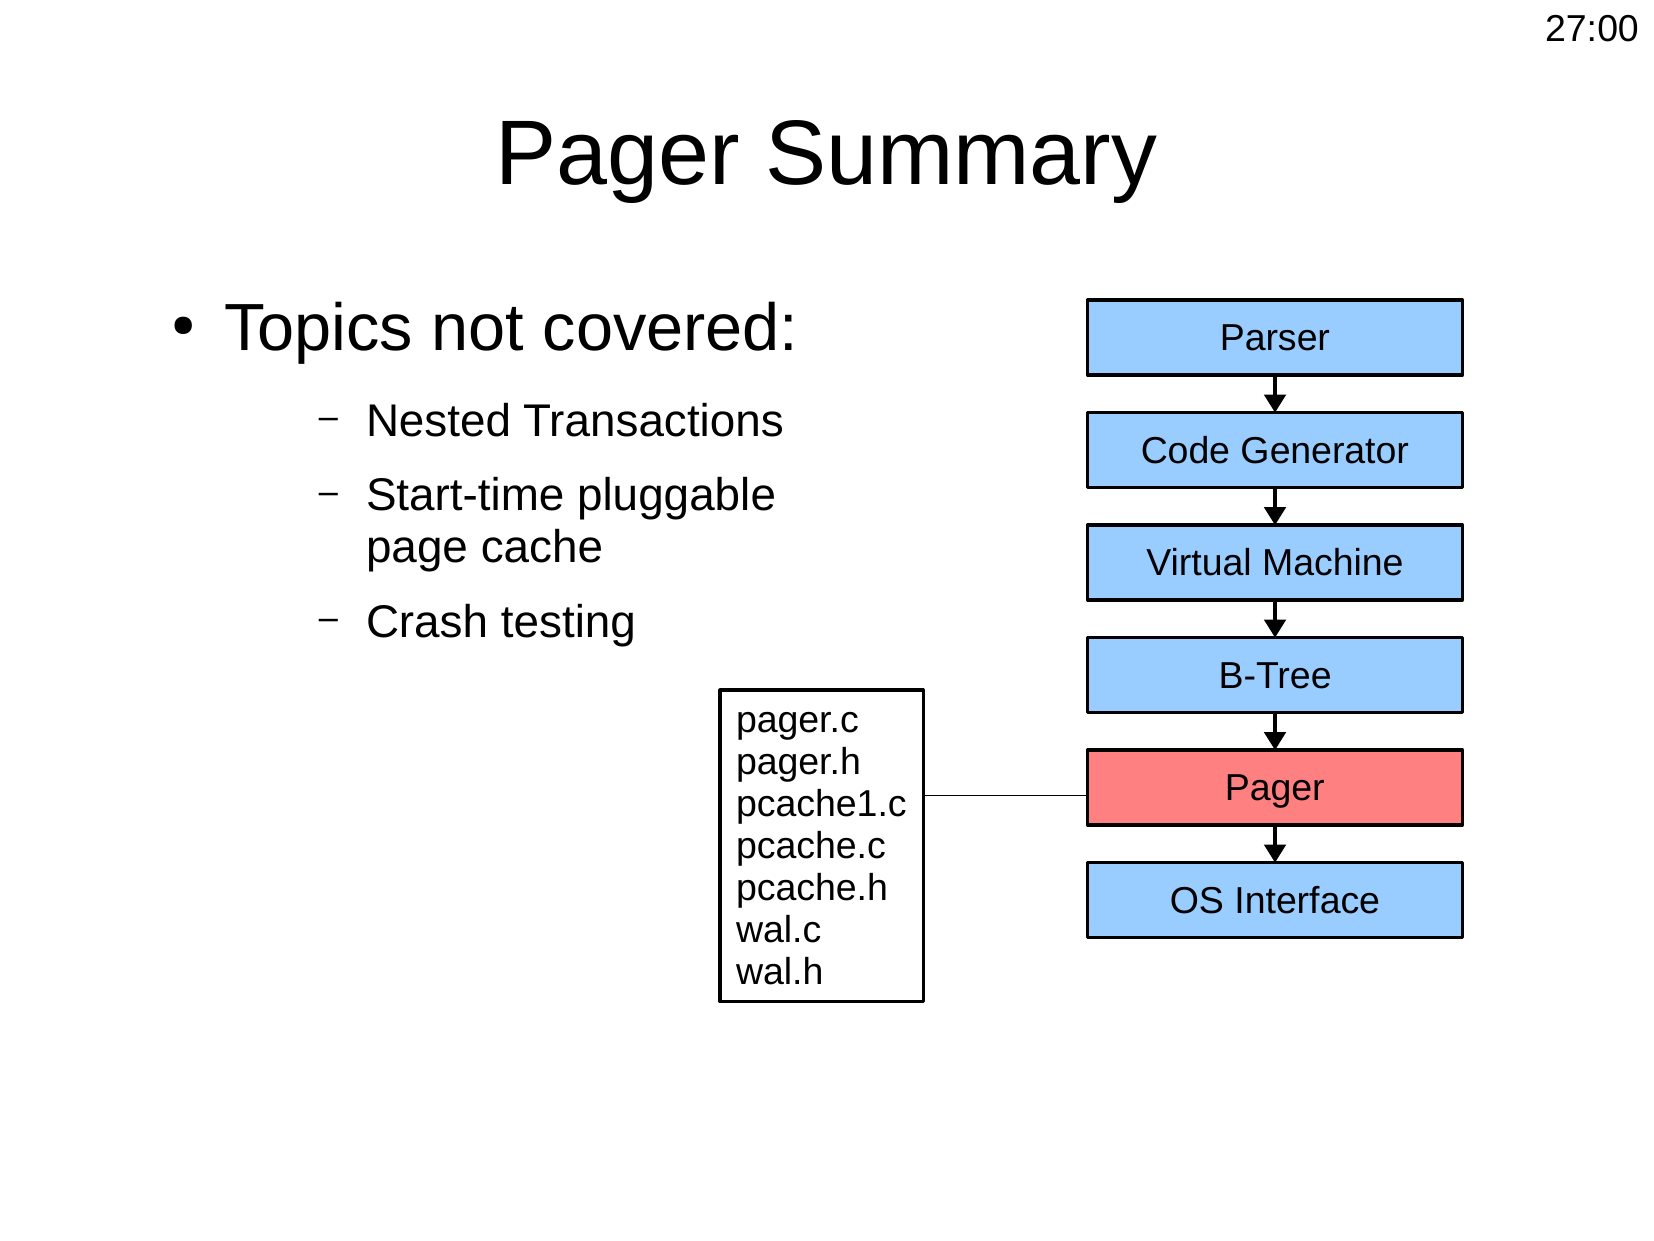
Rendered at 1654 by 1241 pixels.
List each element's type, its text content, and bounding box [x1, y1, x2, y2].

text_box B-Tree [1087, 637, 1463, 713]
text_box OS Interface [1087, 862, 1463, 938]
list Topics not covered: Nested Transactions Start-time pluggable page cache Crash testing [82, 290, 856, 1094]
text_box pager.c pager.h pcache1.c pcache.c pcache.h wal.c wal.h [720, 690, 924, 1002]
title Pager Summary [82, 49, 1571, 257]
text_box Parser [1087, 300, 1463, 376]
text_box 27:00 [1530, 0, 1654, 57]
text_box Code Generator [1087, 412, 1463, 488]
text_box Pager [1087, 750, 1463, 826]
text_box Virtual Machine [1087, 525, 1463, 601]
